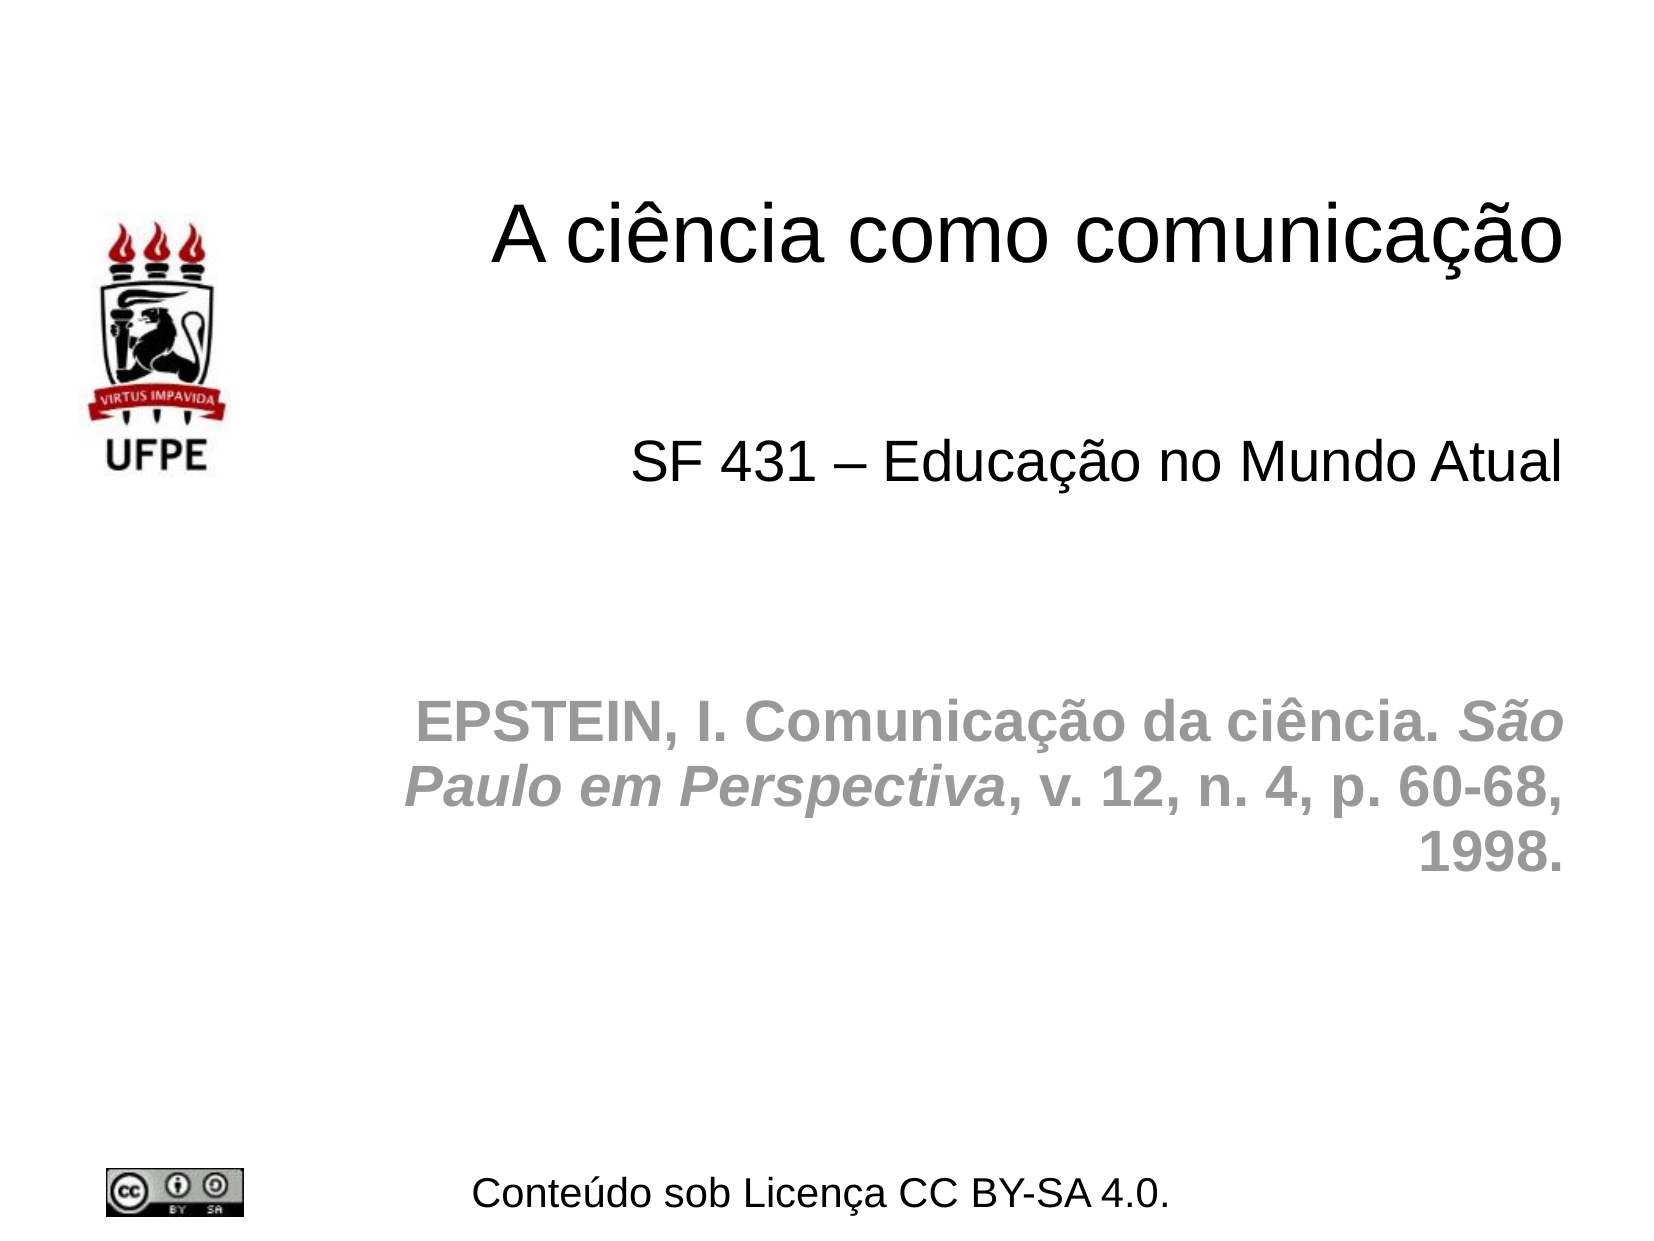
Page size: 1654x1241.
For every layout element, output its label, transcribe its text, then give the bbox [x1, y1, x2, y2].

text_box Conteúdo sob Licença CC BY-SA 4.0. [259, 1163, 1382, 1223]
picture [106, 1168, 244, 1217]
subtitle A ciência como comunicação SF 431 – Educação no Mundo Atual EPSTEIN, I. Comunicação da ciência. São Paulo em Perspectiva, v. 12, n. 4, p. 60-68, 1998. [76, 114, 1565, 958]
picture [29, 163, 296, 532]
